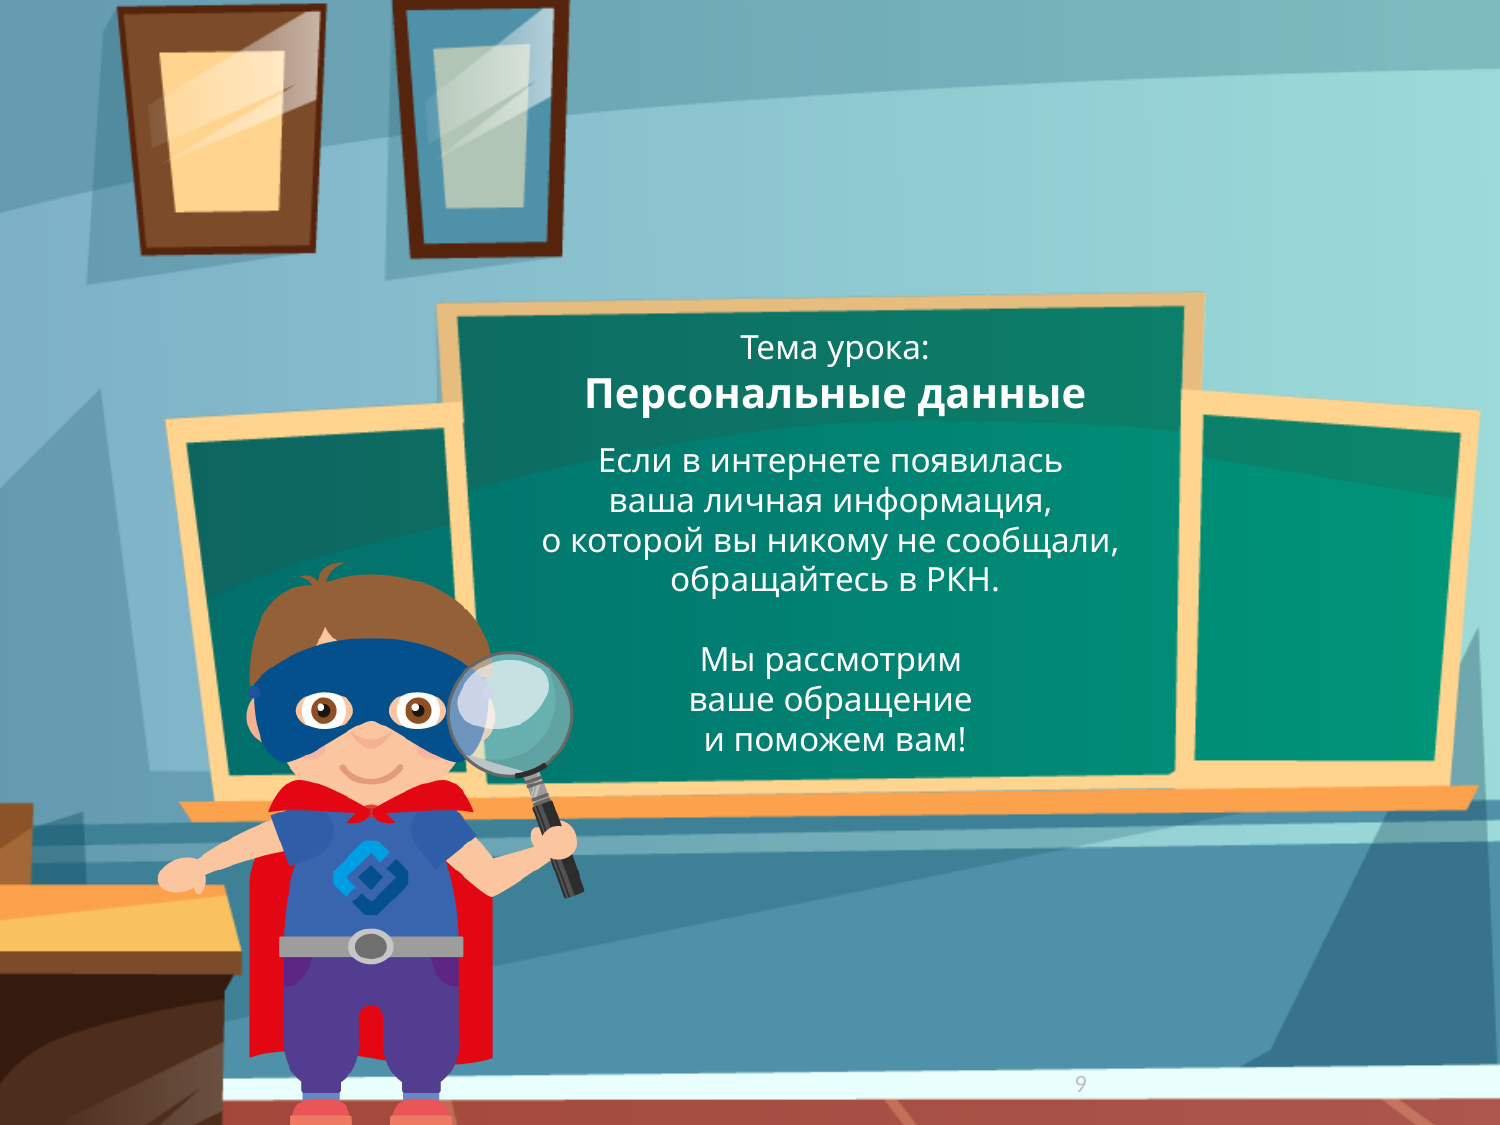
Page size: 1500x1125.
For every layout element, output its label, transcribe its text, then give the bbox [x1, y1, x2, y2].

slide_number 9 [1059, 1052, 1397, 1112]
picture [0, 0, 1500, 1125]
text_box Тема урока: Персональные данные [586, 319, 1085, 426]
text_box Если в интернете появилась ваша личная информация, о которой вы никому не сообщали, обращайтесь в РКН. Мы рассмотрим ваше обращение и поможем вам! [502, 431, 1169, 770]
